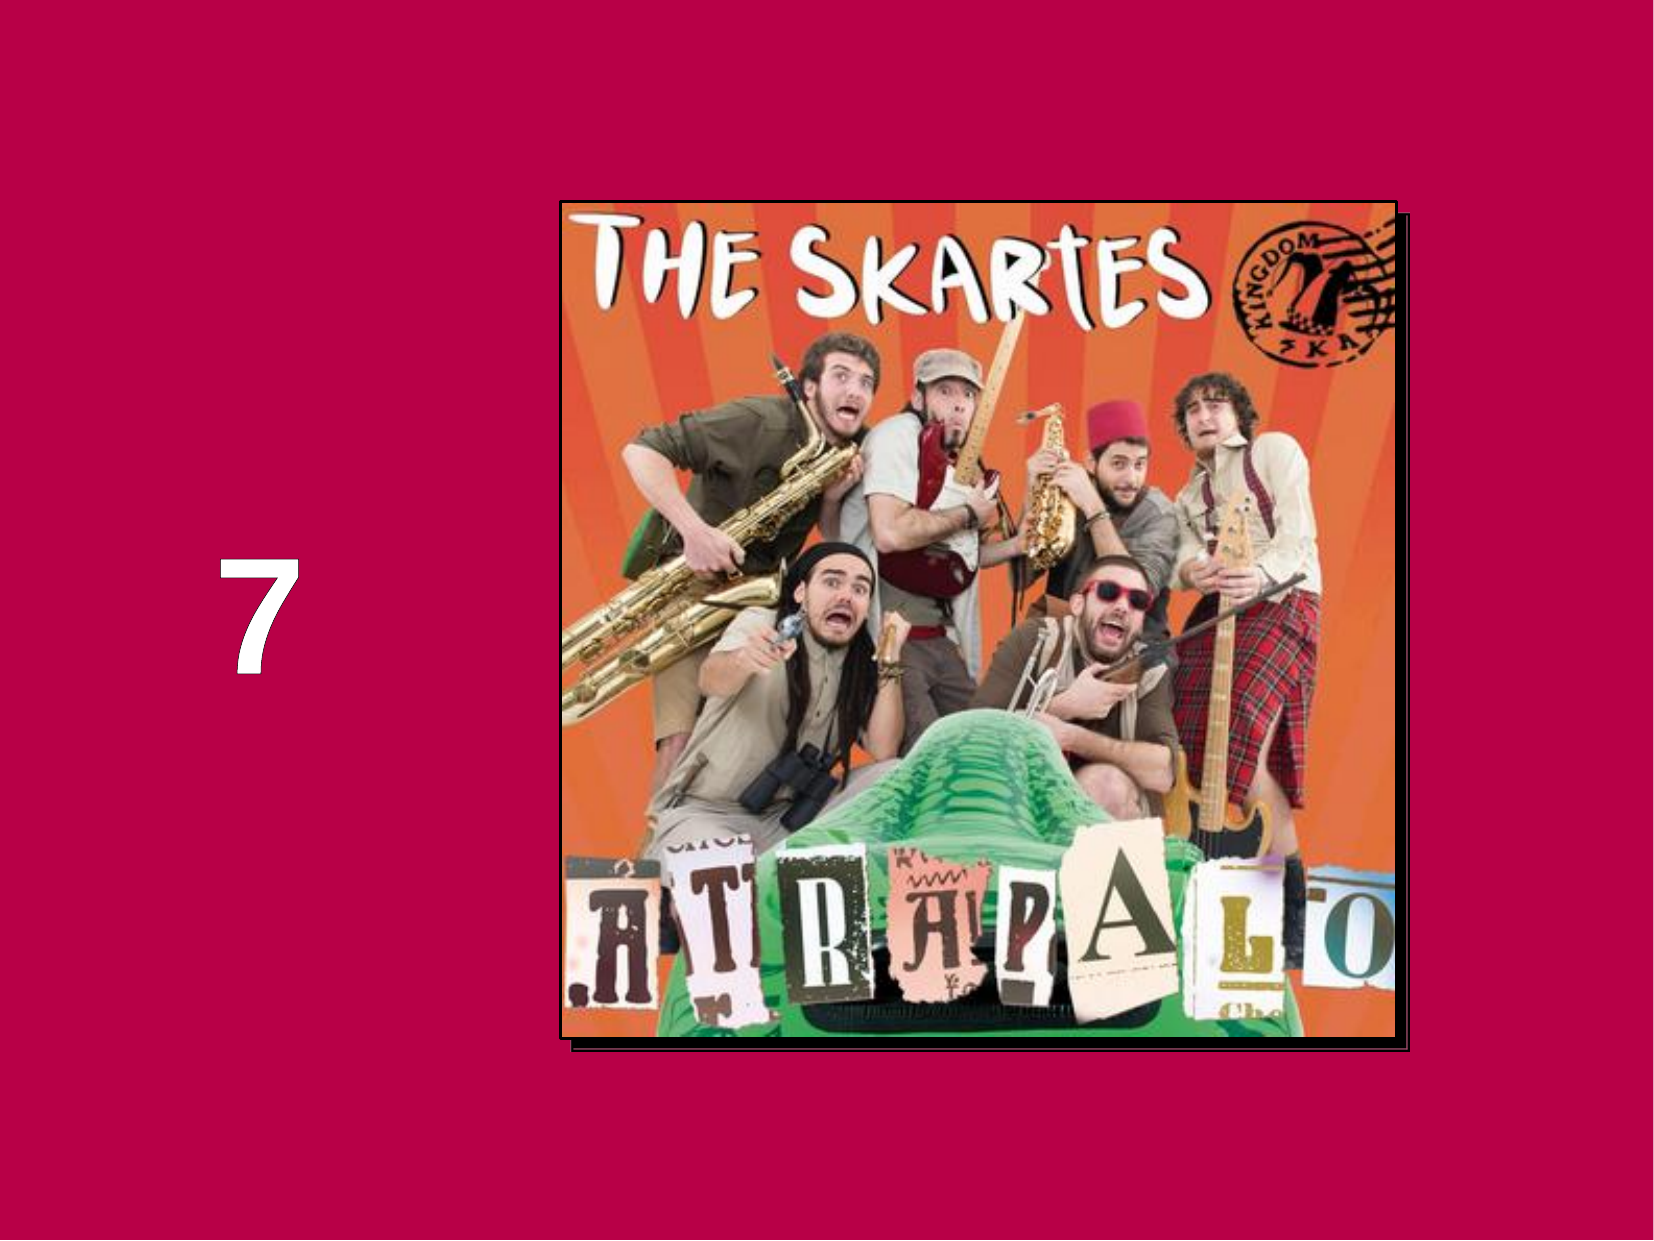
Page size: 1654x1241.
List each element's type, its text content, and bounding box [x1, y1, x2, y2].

picture [561, 203, 1396, 1037]
text_box 7 [198, 515, 349, 725]
